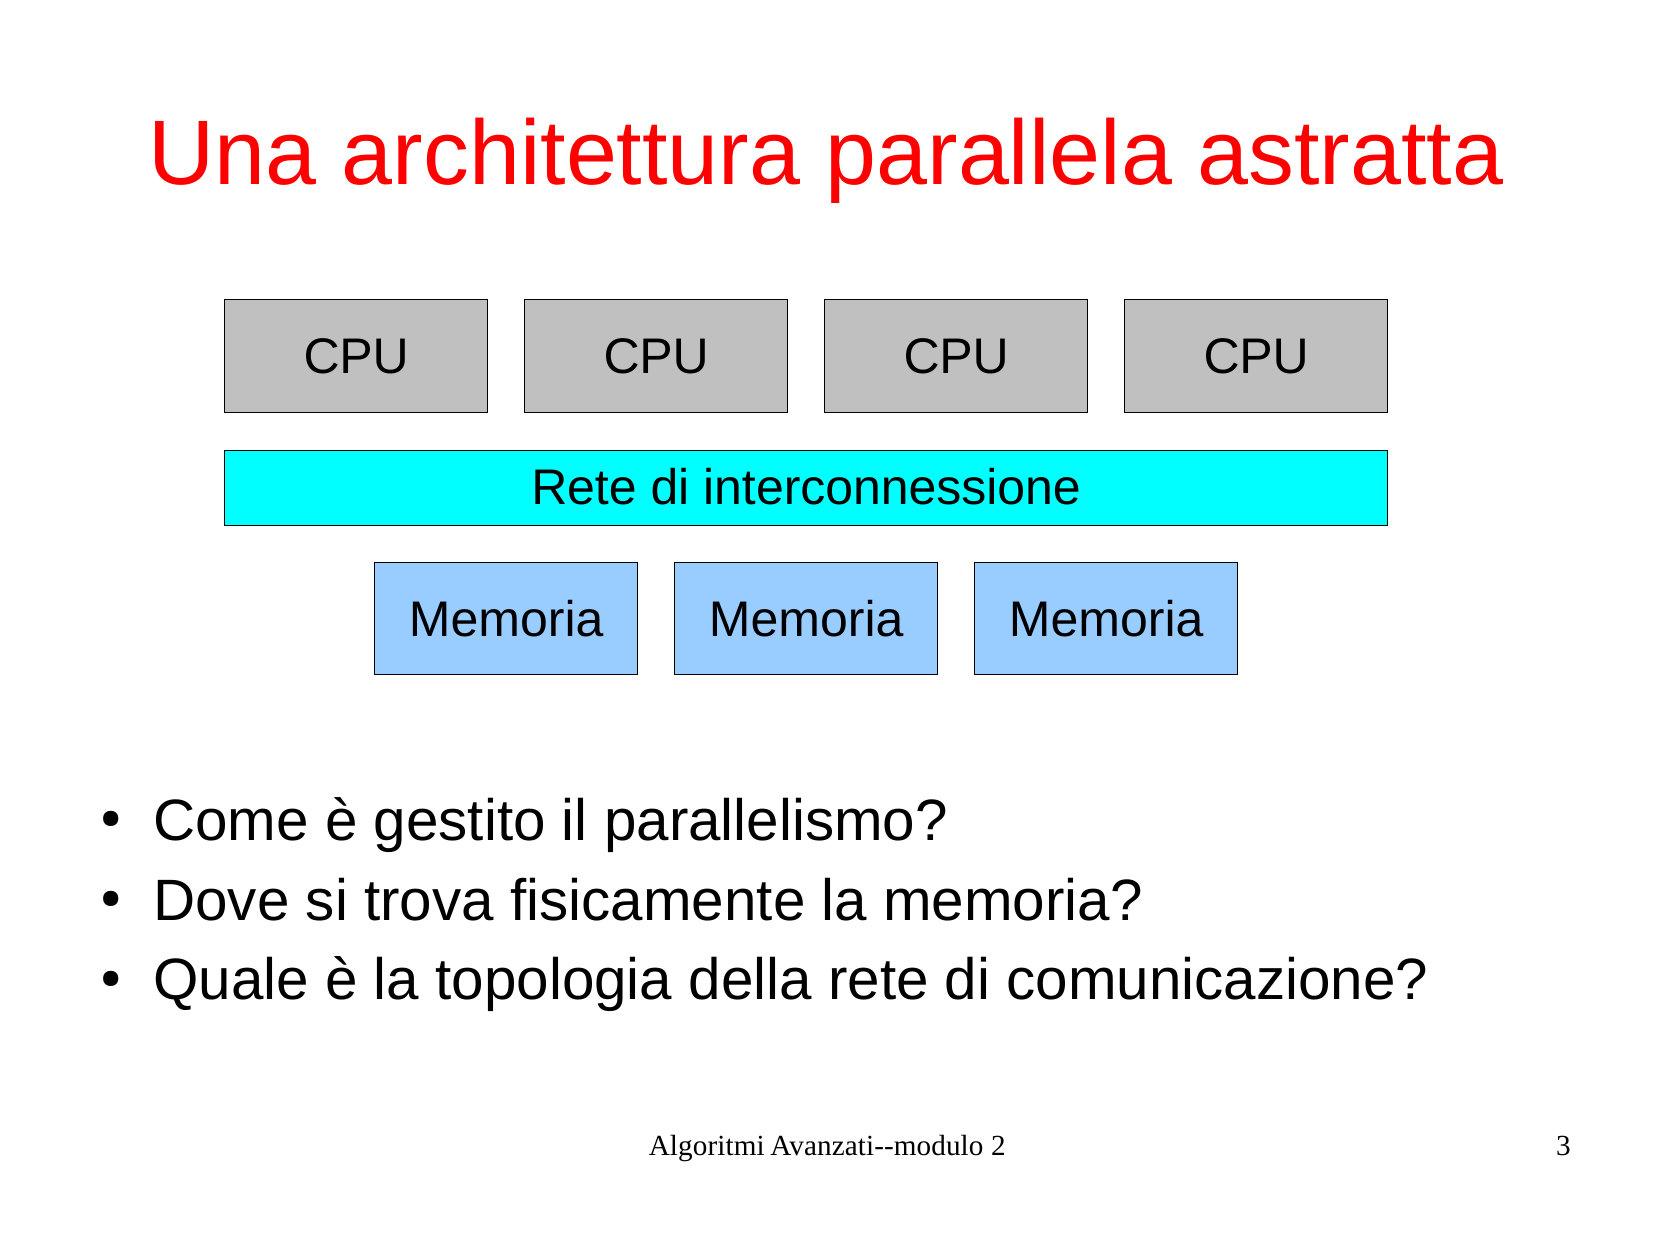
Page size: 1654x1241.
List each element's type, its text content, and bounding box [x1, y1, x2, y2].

text_box Memoria [974, 562, 1238, 675]
title Una architettura parallela astratta [82, 49, 1571, 257]
text_box Memoria [674, 562, 938, 675]
text_box CPU [524, 299, 788, 413]
list Come è gestito il parallelismo? Dove si trova fisicamente la memoria? Quale è la topologia della rete di comunicazione? [82, 787, 1571, 1109]
text_box CPU [824, 299, 1088, 413]
text_box Rete di interconnessione [224, 450, 1388, 526]
text_box CPU [1124, 299, 1388, 413]
text_box CPU [224, 299, 488, 413]
text_box Memoria [374, 562, 638, 675]
